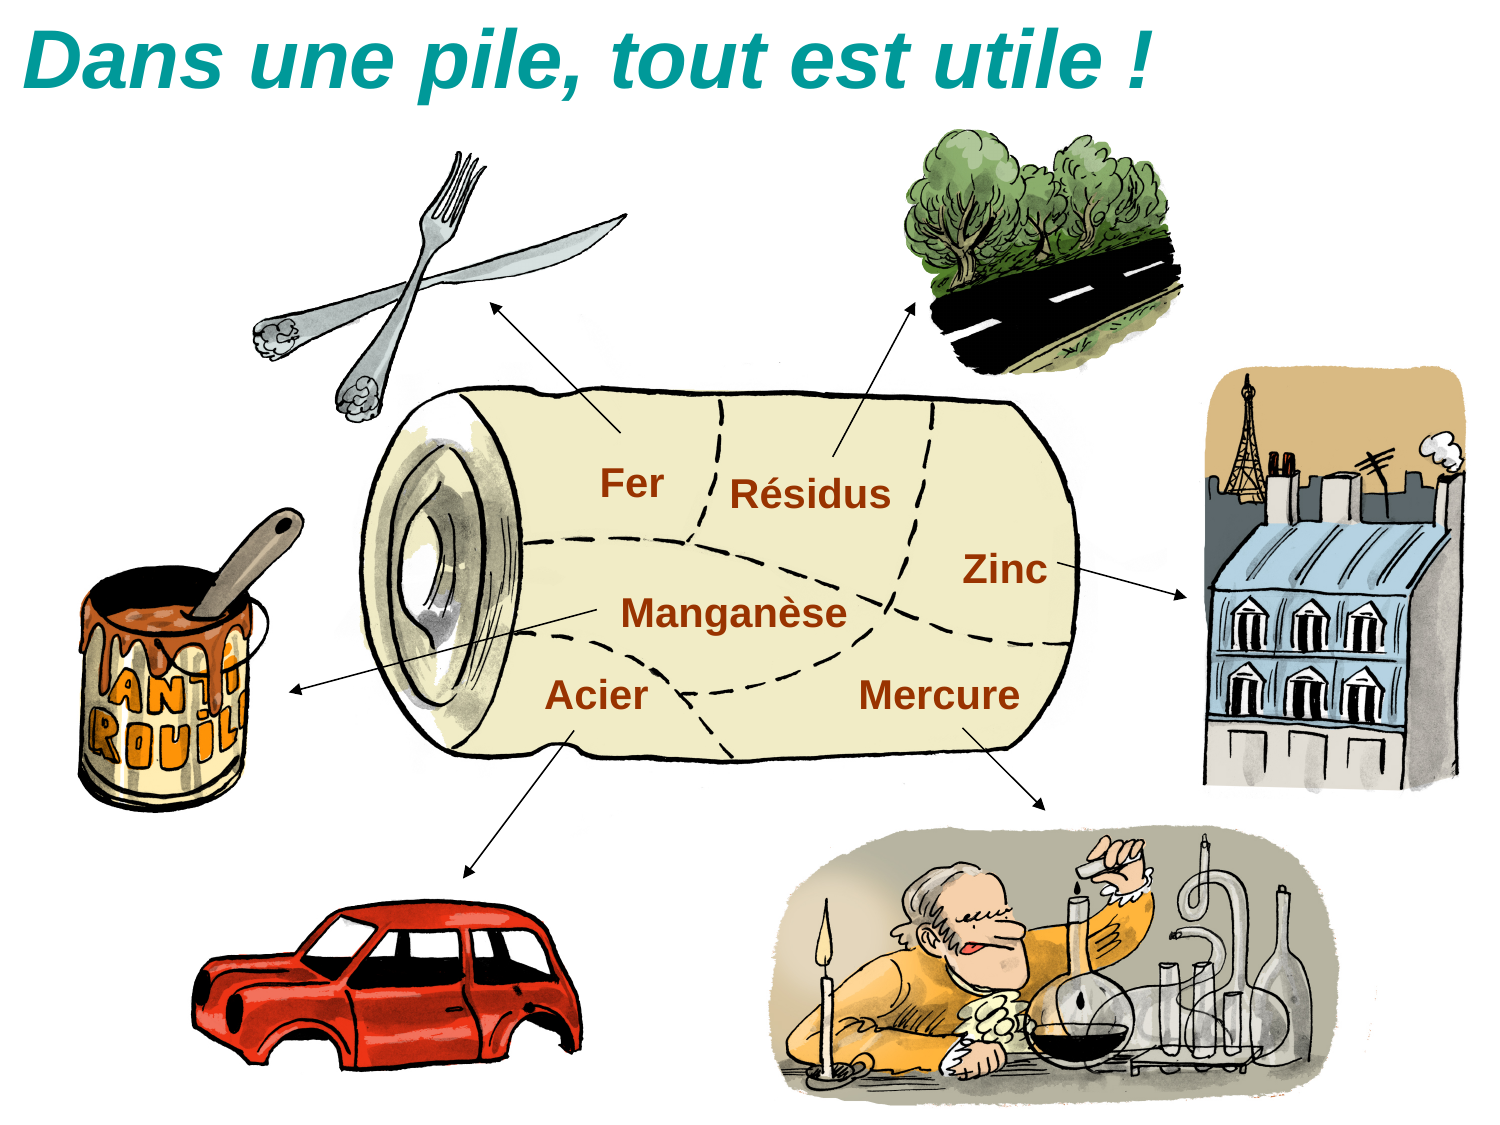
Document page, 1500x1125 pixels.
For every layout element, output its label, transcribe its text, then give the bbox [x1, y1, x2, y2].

picture [187, 891, 593, 1076]
title Dans une pile, tout est utile ! [0, 2, 1179, 118]
picture [1198, 357, 1476, 799]
text_box Mercure [843, 664, 1036, 727]
text_box Manganèse [605, 581, 863, 644]
text_box Zinc [947, 537, 1064, 600]
text_box Acier [529, 664, 664, 727]
text_box Fer [584, 451, 680, 514]
picture [48, 122, 1395, 1125]
text_box Résidus [714, 463, 907, 526]
